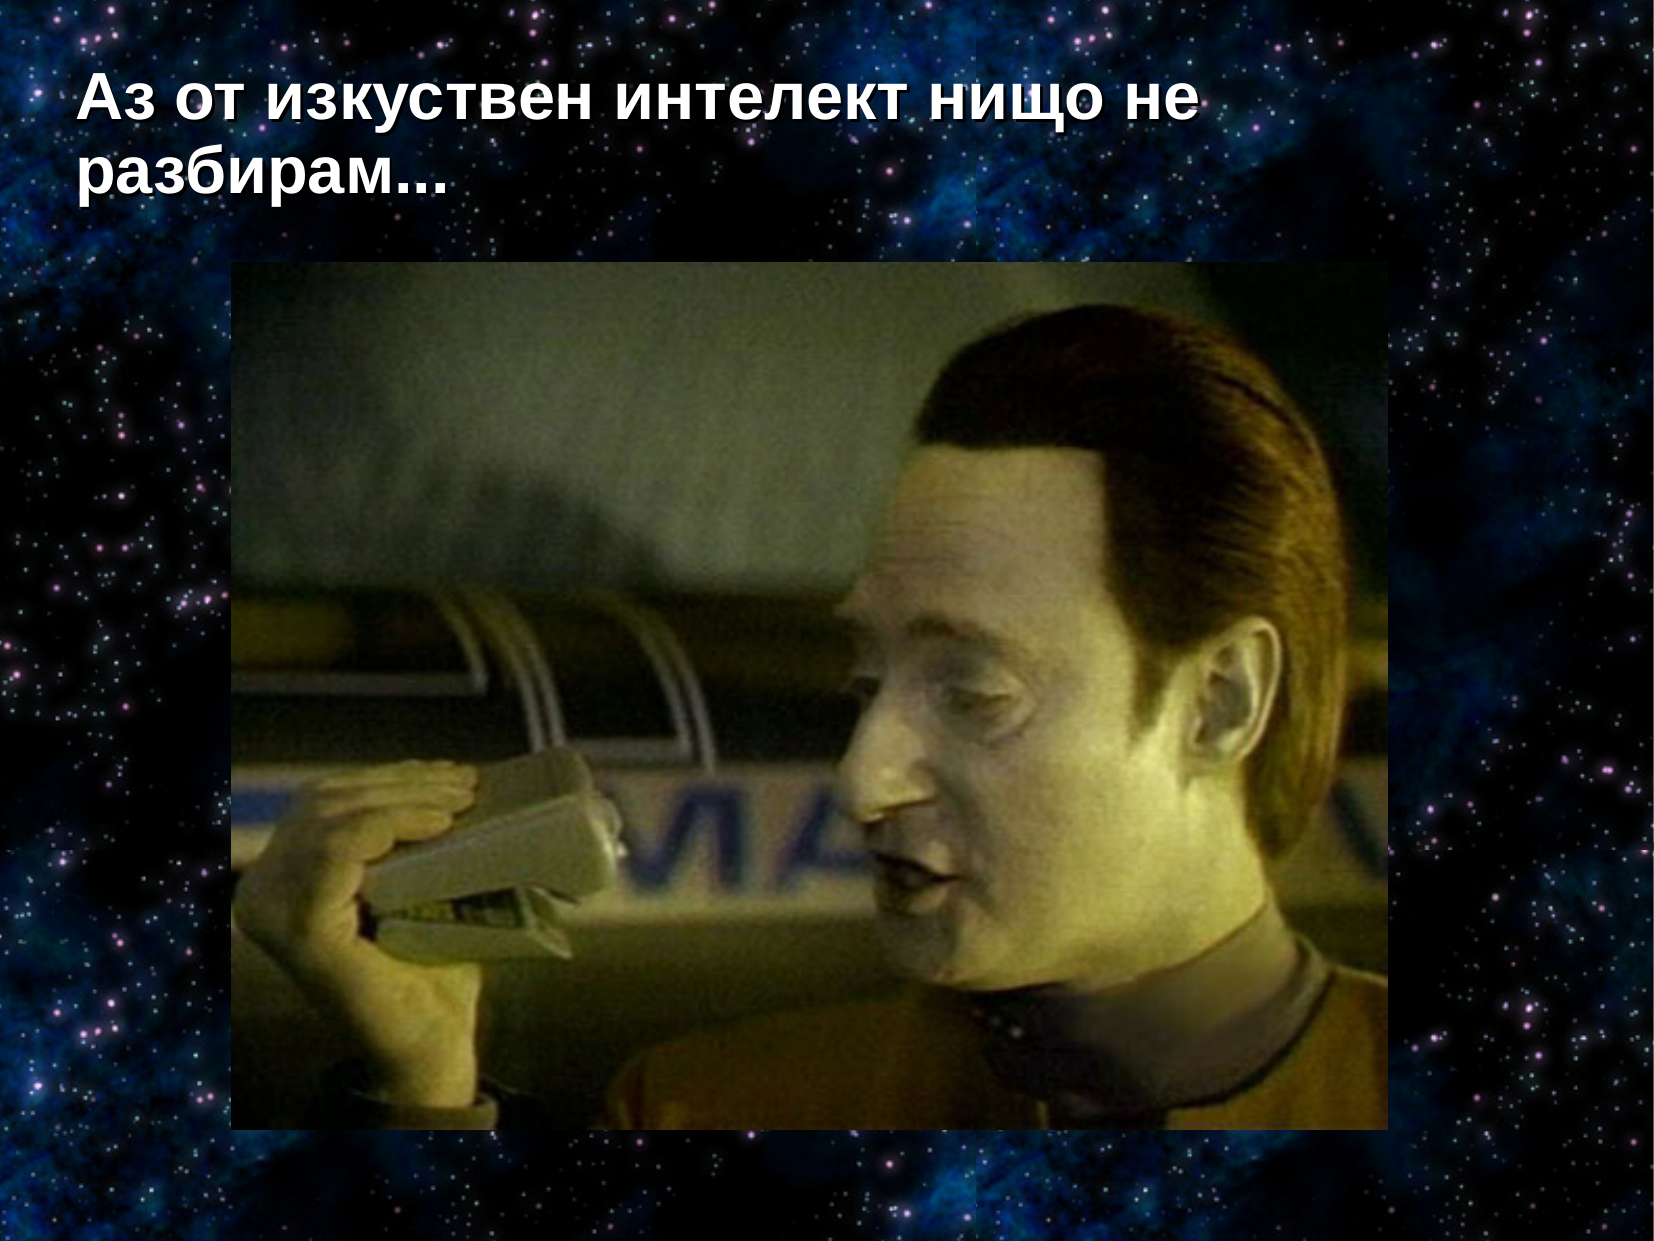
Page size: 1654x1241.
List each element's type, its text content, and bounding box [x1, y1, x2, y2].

list Аз от изкуствен интелект нищо не разбирам... [75, 58, 1564, 863]
picture [0, 0, 1654, 1241]
